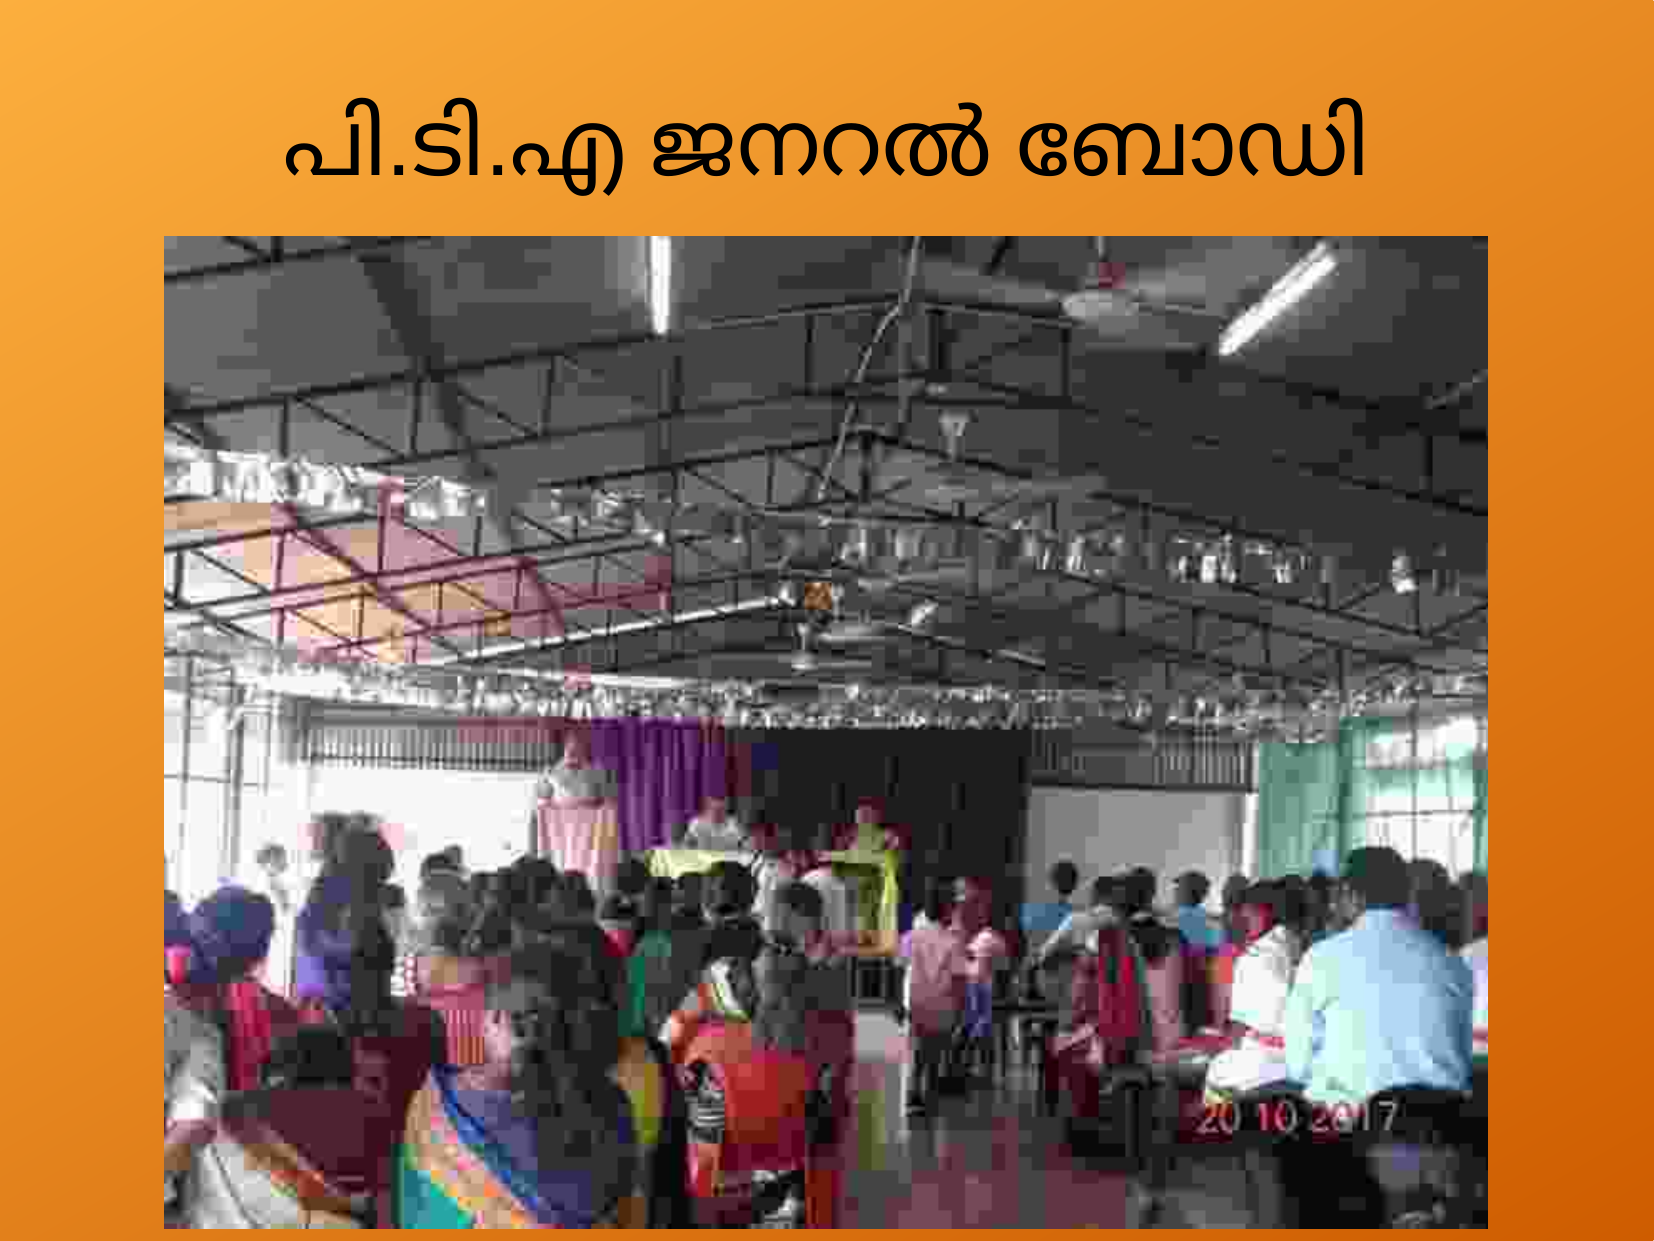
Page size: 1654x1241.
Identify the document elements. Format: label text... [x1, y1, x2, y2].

picture [164, 236, 1488, 1229]
title പി.ടി.എ ജനറല്‍ ബോഡി [82, 49, 1571, 257]
